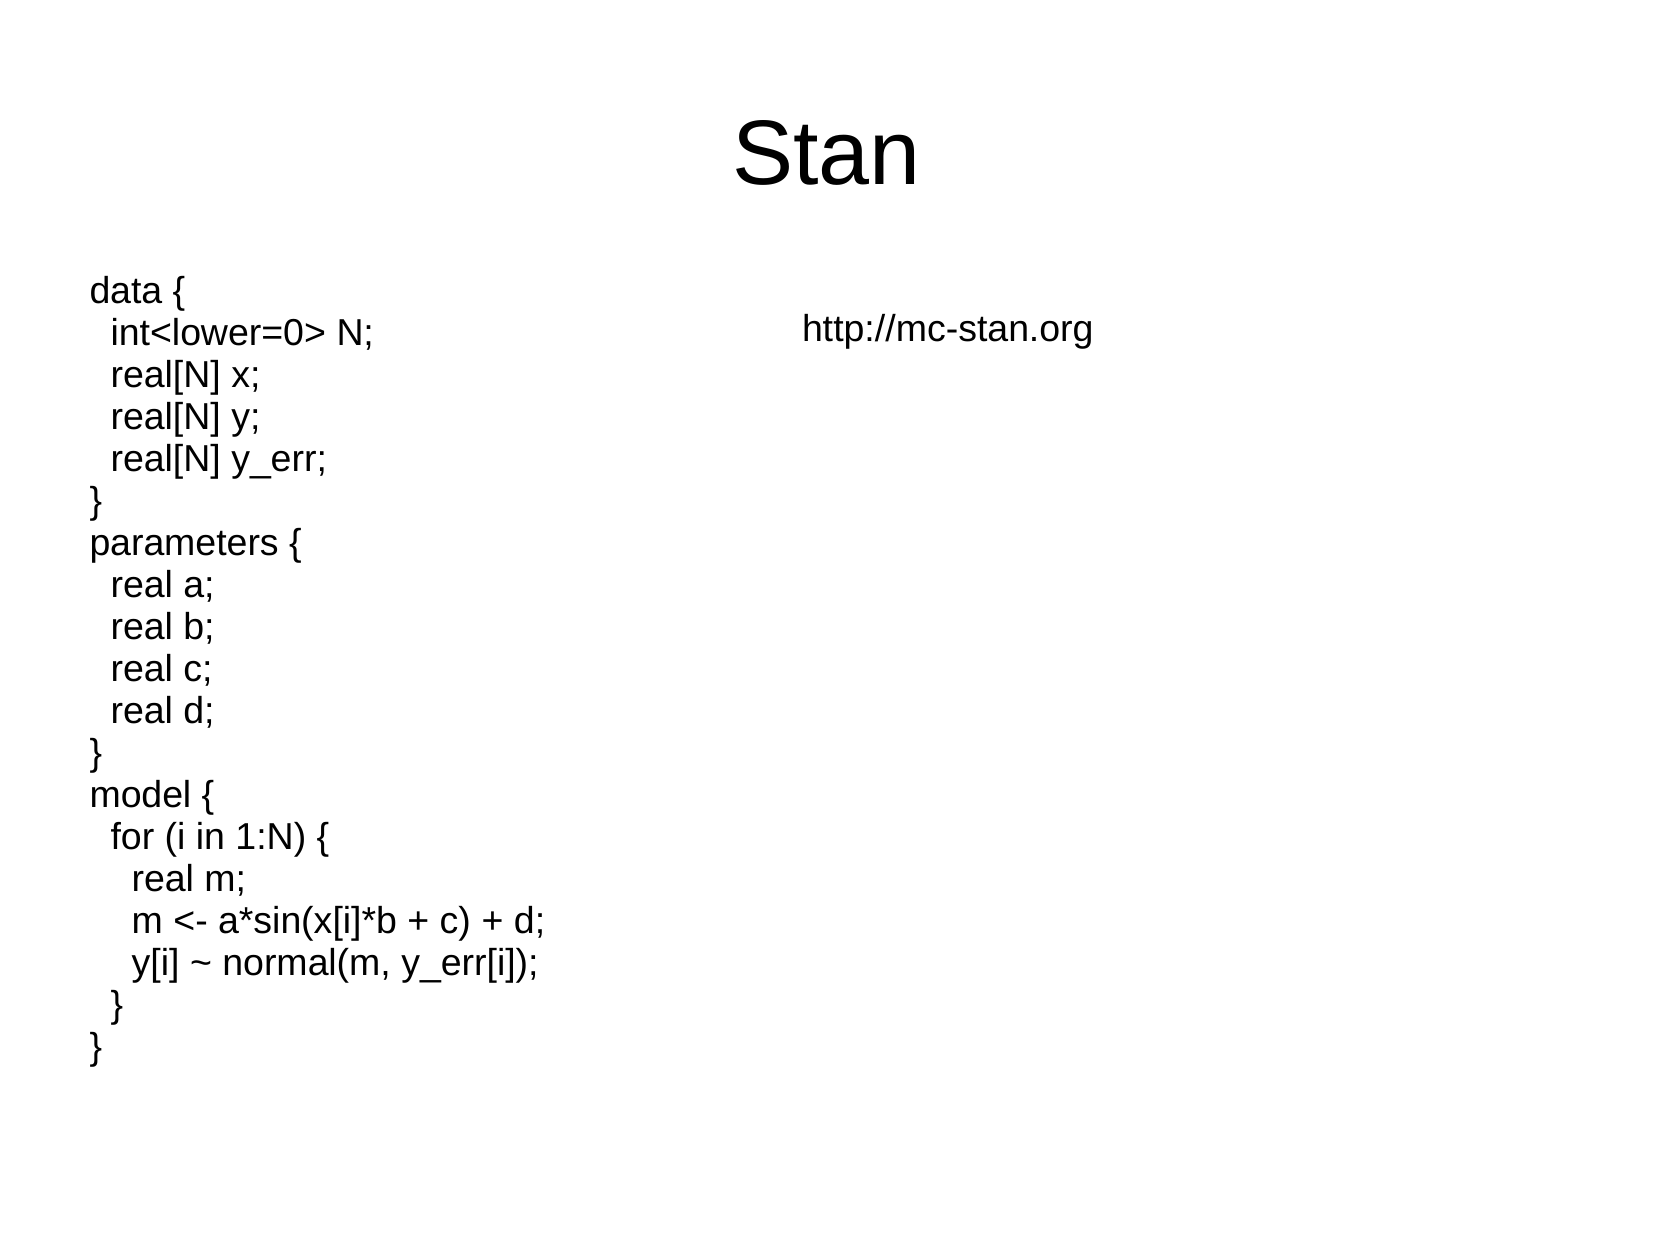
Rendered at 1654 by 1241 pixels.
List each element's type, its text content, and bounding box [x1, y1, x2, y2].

text_box data { int<lower=0> N; real[N] x; real[N] y; real[N] y_err; } parameters { real a; real b; real c; real d; } model { for (i in 1:N) { real m; m <- a*sin(x[i]*b + c) + d; y[i] ~ normal(m, y_err[i]); } } [74, 262, 1500, 1159]
title Stan [82, 49, 1571, 257]
text_box http://mc-stan.org [787, 299, 1654, 357]
